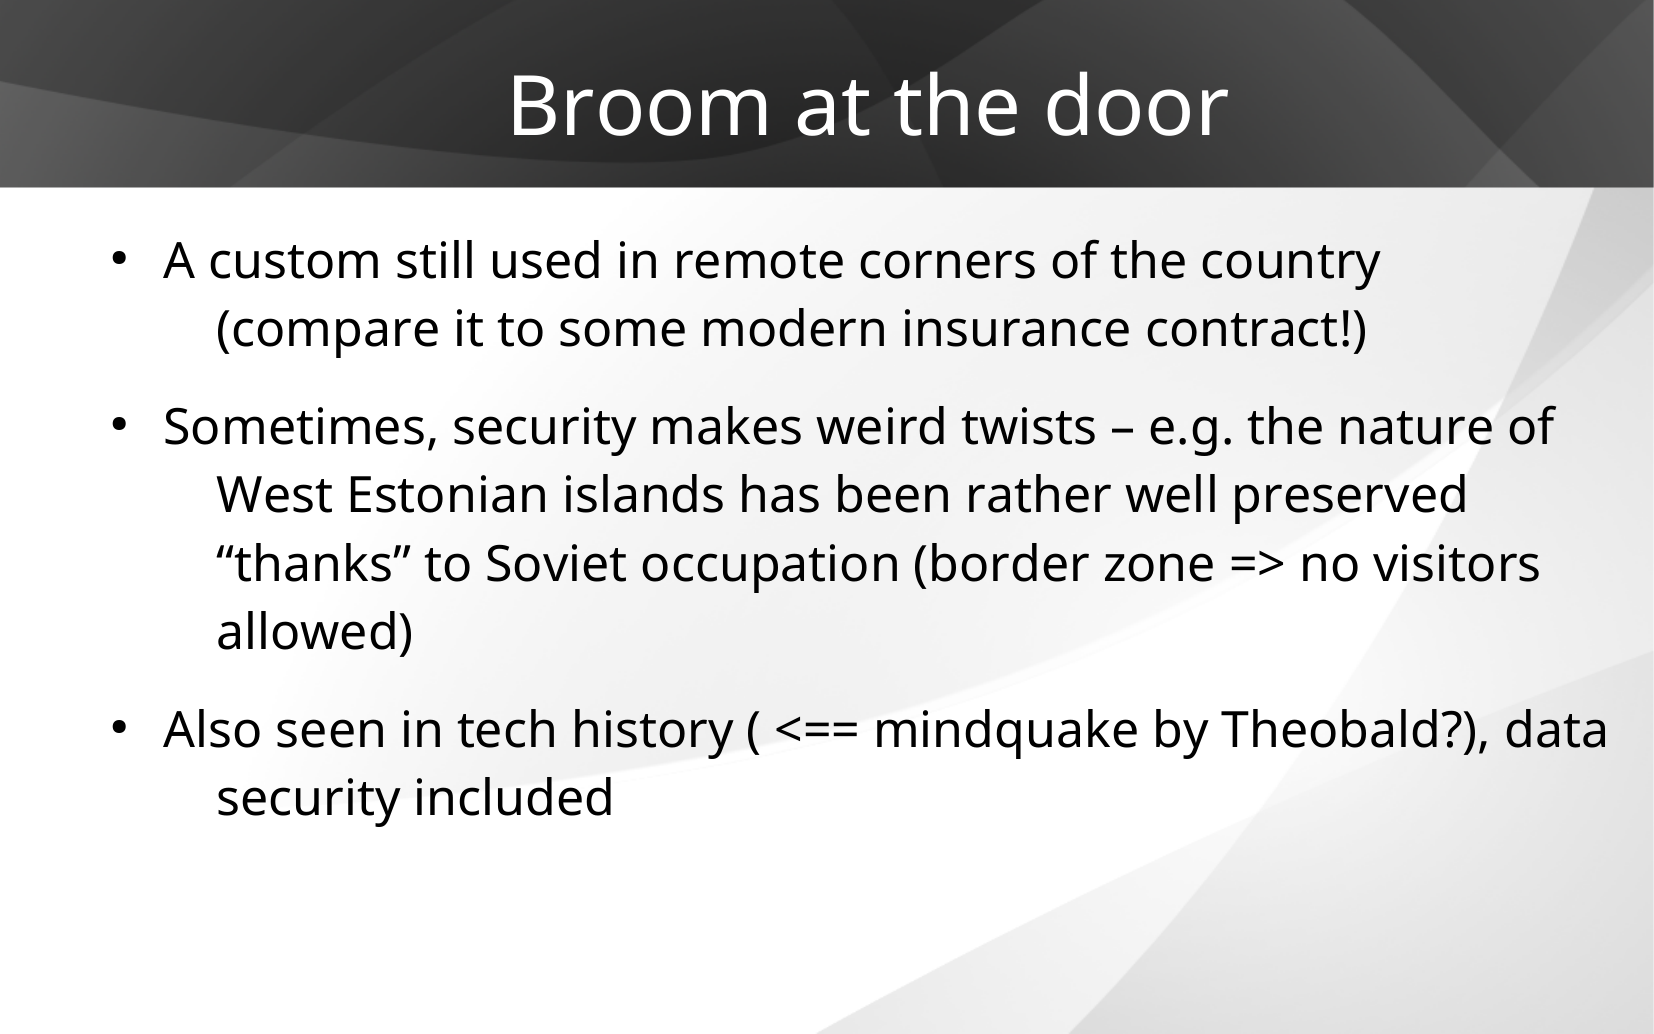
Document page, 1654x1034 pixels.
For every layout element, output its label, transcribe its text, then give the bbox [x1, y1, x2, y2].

picture [0, 0, 1654, 1034]
list A custom still used in remote corners of the country (compare it to some modern insurance contract!) Sometimes, security makes weird twists – e.g. the nature of West Estonian islands has been rather well preserved “thanks” to Soviet occupation (border zone => no visitors allowed) Also seen in tech history ( <== mindquake by Theobald?), data security included [75, 225, 1613, 1013]
title Broom at the door [124, 0, 1613, 208]
